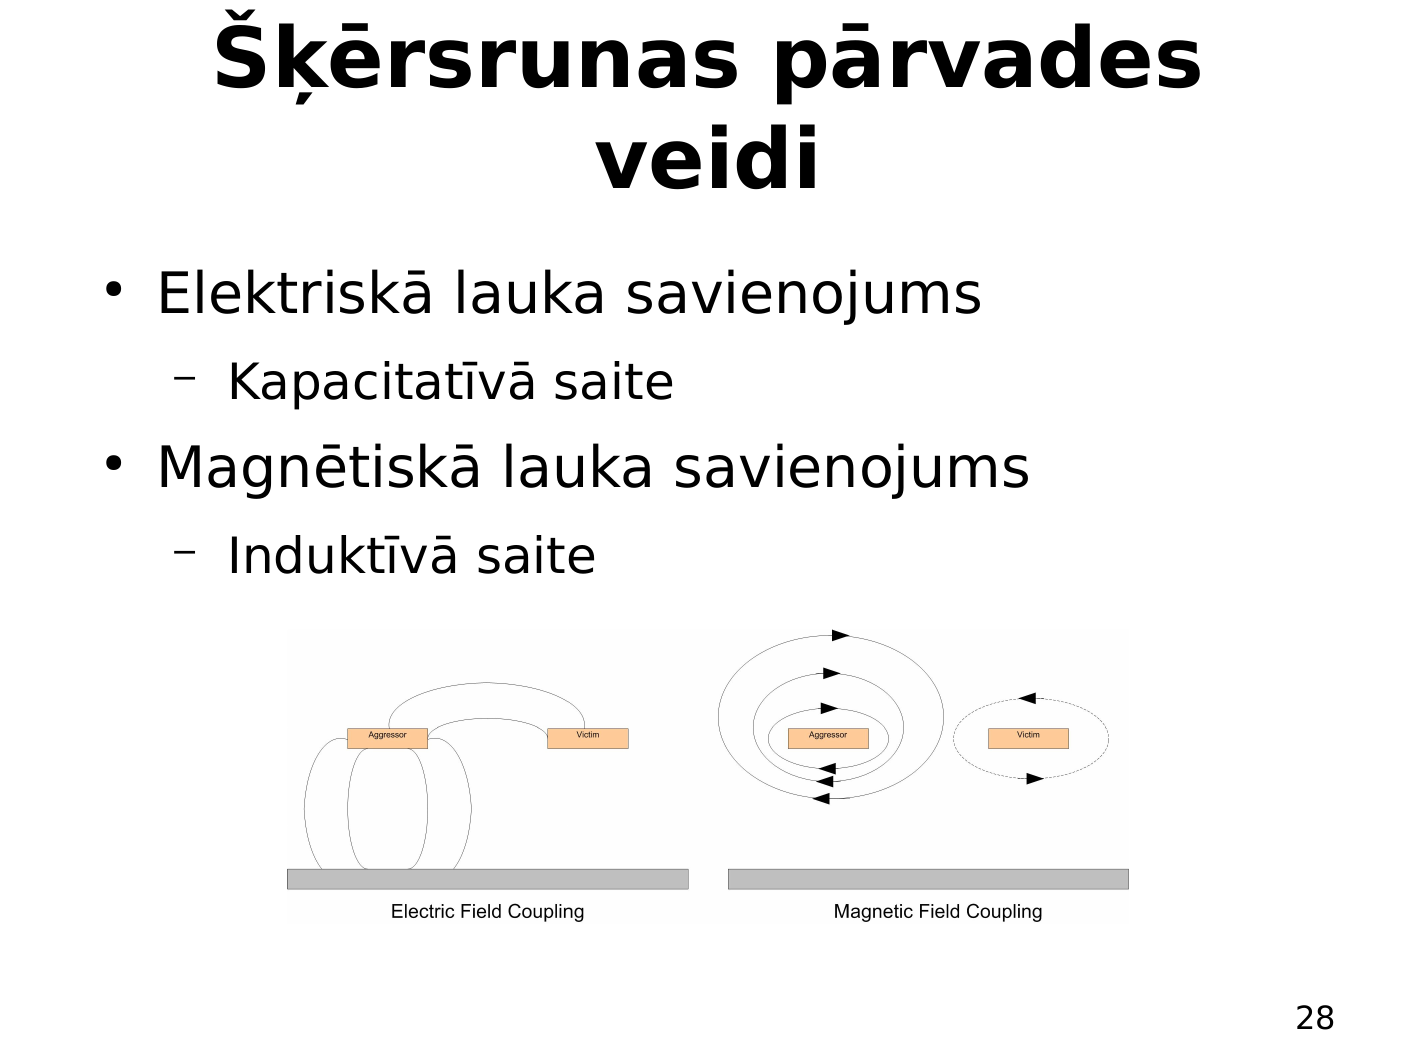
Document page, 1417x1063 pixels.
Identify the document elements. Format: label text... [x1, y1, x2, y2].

title Šķērsrunas pārvades veidi [70, 42, 1346, 168]
picture [287, 629, 1129, 924]
list Elektriskā lauka savienojums Kapacitatīvā saite Magnētiskā lauka savienojums Induktīvā saite [70, 248, 1346, 543]
